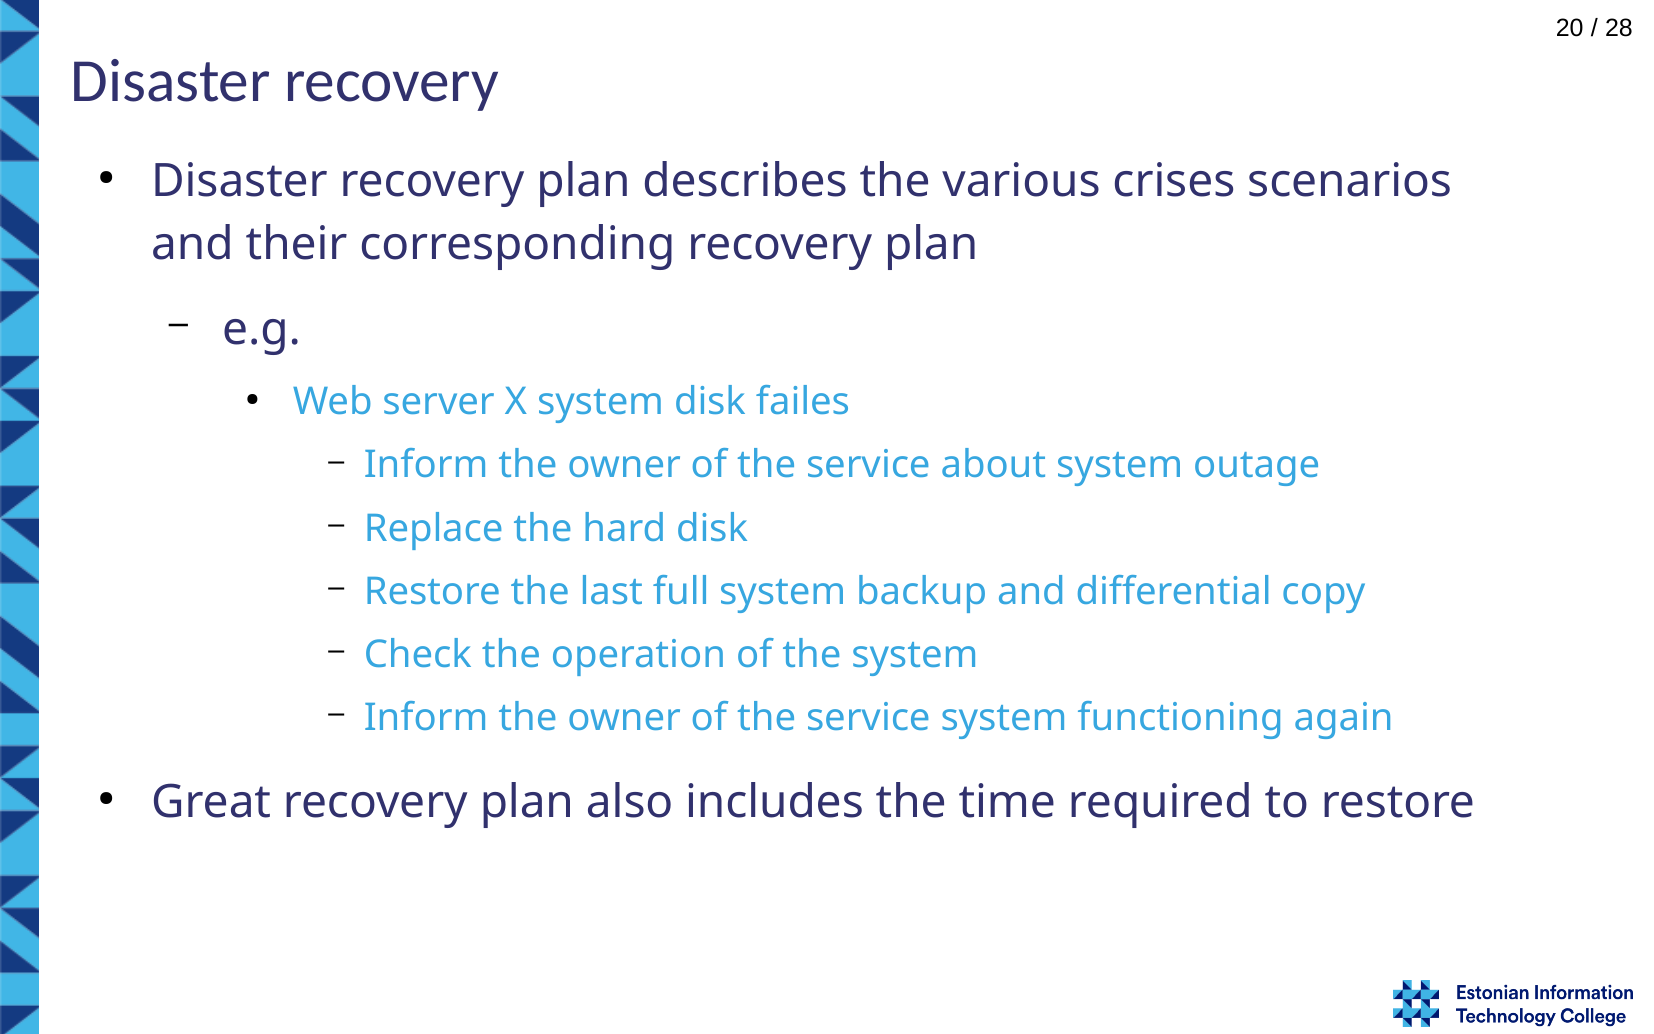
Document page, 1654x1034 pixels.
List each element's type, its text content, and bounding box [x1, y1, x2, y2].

list Disaster recovery plan describes the various crises scenarios and their corresponding recovery plan e.g. Web server X system disk failes Inform the owner of the service about system outage Replace the hard disk Restore the last full system backup and differential copy Check the operation of the system Inform the owner of the service system functioning again Great recovery plan also includes the time required to restore [80, 147, 1536, 891]
title Disaster recovery [70, 41, 1630, 130]
picture [1393, 980, 1633, 1027]
